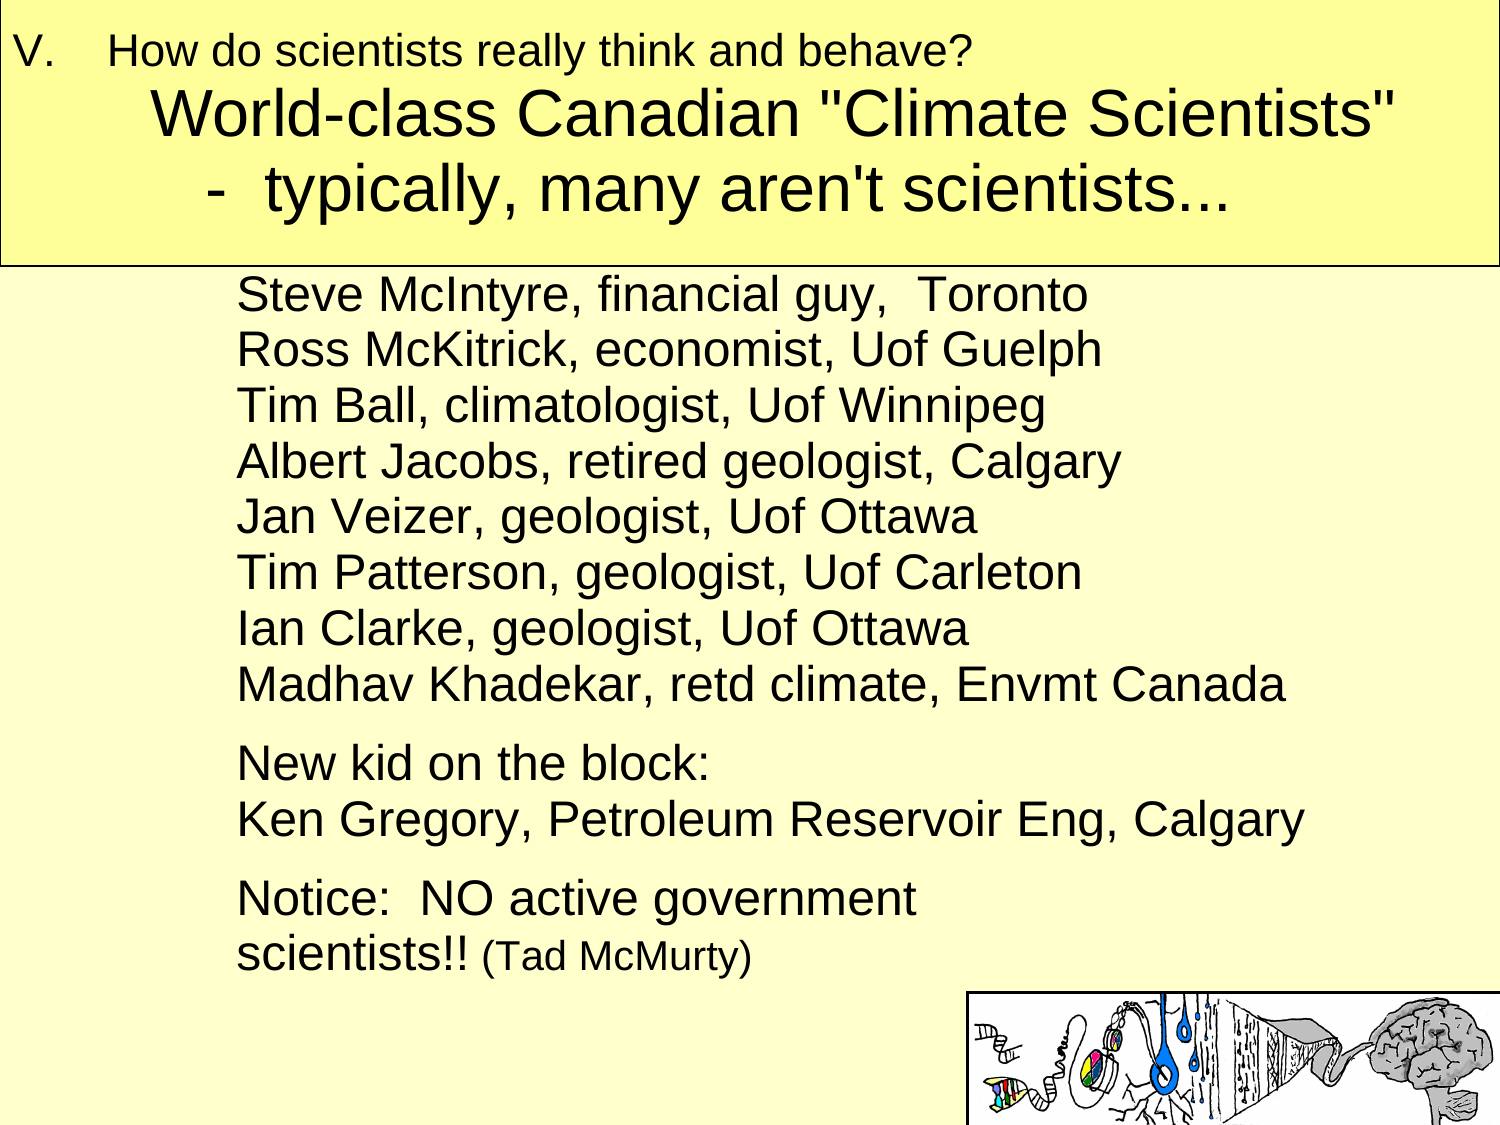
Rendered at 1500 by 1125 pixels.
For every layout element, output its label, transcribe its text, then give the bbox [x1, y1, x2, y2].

list Steve McIntyre, financial guy, Toronto Ross McKitrick, economist, Uof Guelph Tim Ball, climatologist, Uof Winnipeg Albert Jacobs, retired geologist, Calgary Jan Veizer, geologist, Uof Ottawa Tim Patterson, geologist, Uof Carleton Ian Clarke, geologist, Uof Ottawa Madhav Khadekar, retd climate, Envmt Canada New kid on the block: Ken Gregory, Petroleum Reservoir Eng, Calgary Notice: NO active government scientists!! (Tad McMurty) [236, 265, 1418, 1062]
picture [969, 994, 1500, 1125]
title V. How do scientists really think and behave? World-class Canadian "Climate Scientists" - typically, many aren't scientists... [0, 0, 1500, 266]
